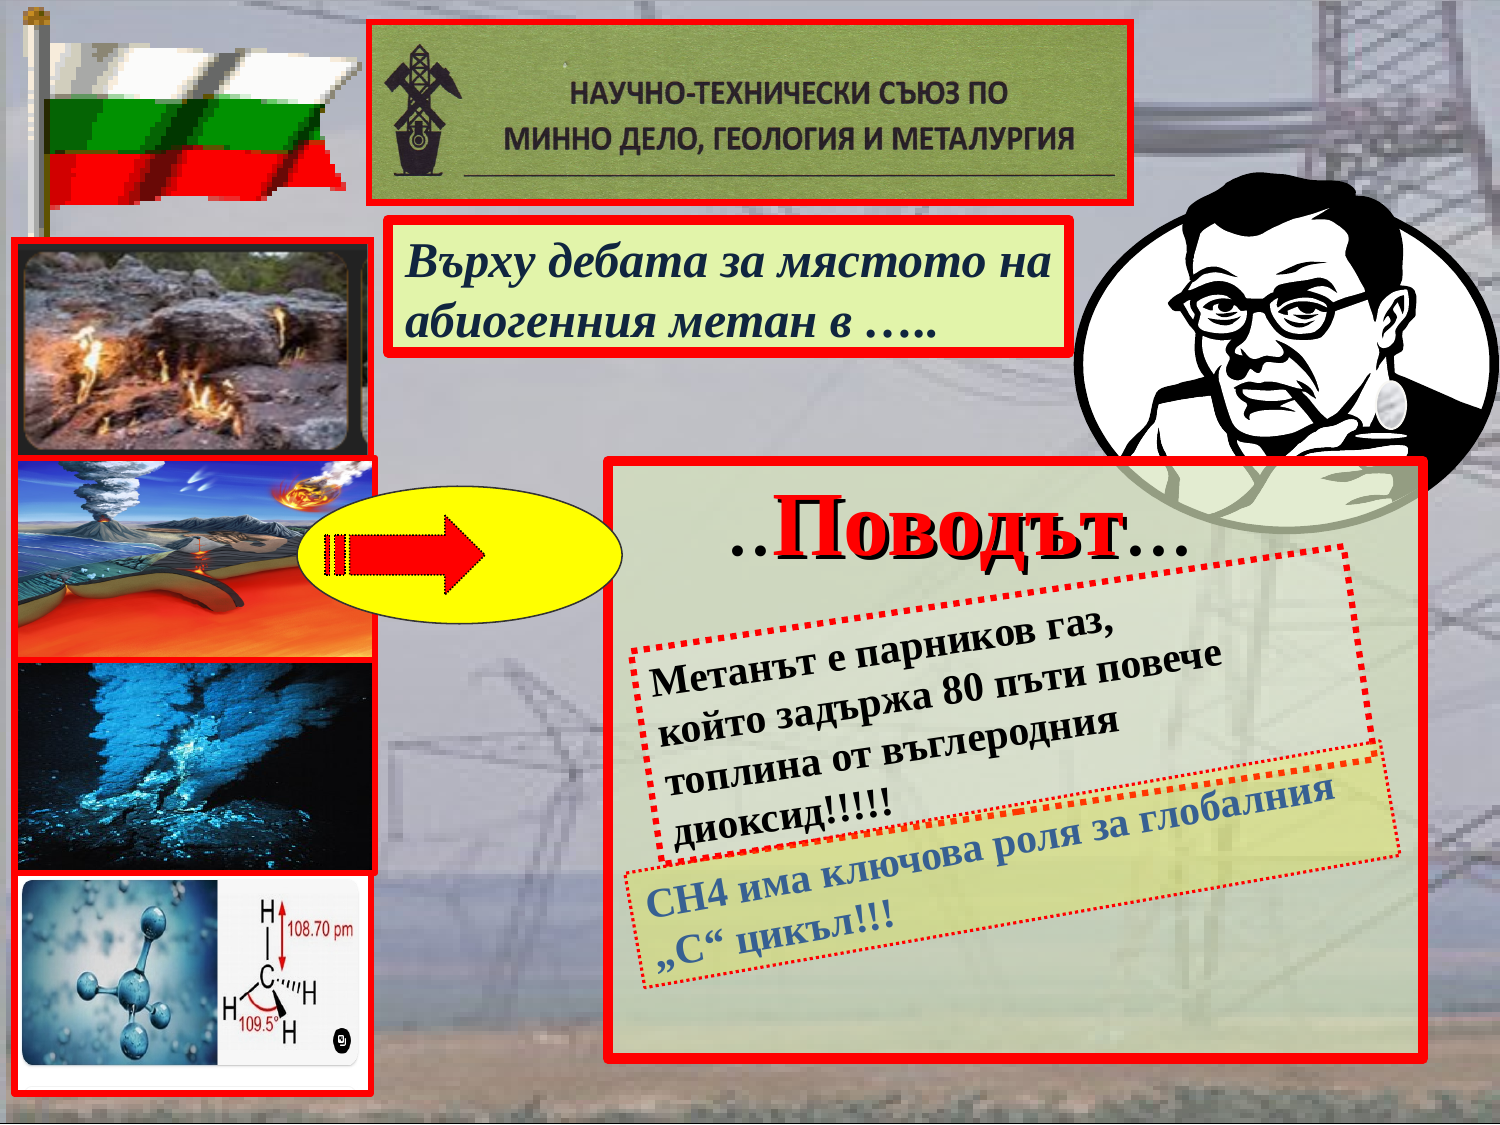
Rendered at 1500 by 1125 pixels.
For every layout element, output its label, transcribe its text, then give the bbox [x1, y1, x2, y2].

text_box [297, 461, 1423, 1059]
text_box СН4 има ключова роля за глобалния „С“ цикъл!!! [624, 740, 1400, 988]
text_box [1375, 381, 1406, 429]
picture [0, 0, 1500, 1123]
text_box ..Поводът... [711, 456, 1223, 583]
text_box Метанът е парников газ, който задържа 80 пъти повече топлина от въглеродния диоксид!!!!! [630, 546, 1368, 817]
text_box Върху дебата за мястото на абиогенния метан в ….. [388, 219, 1069, 353]
